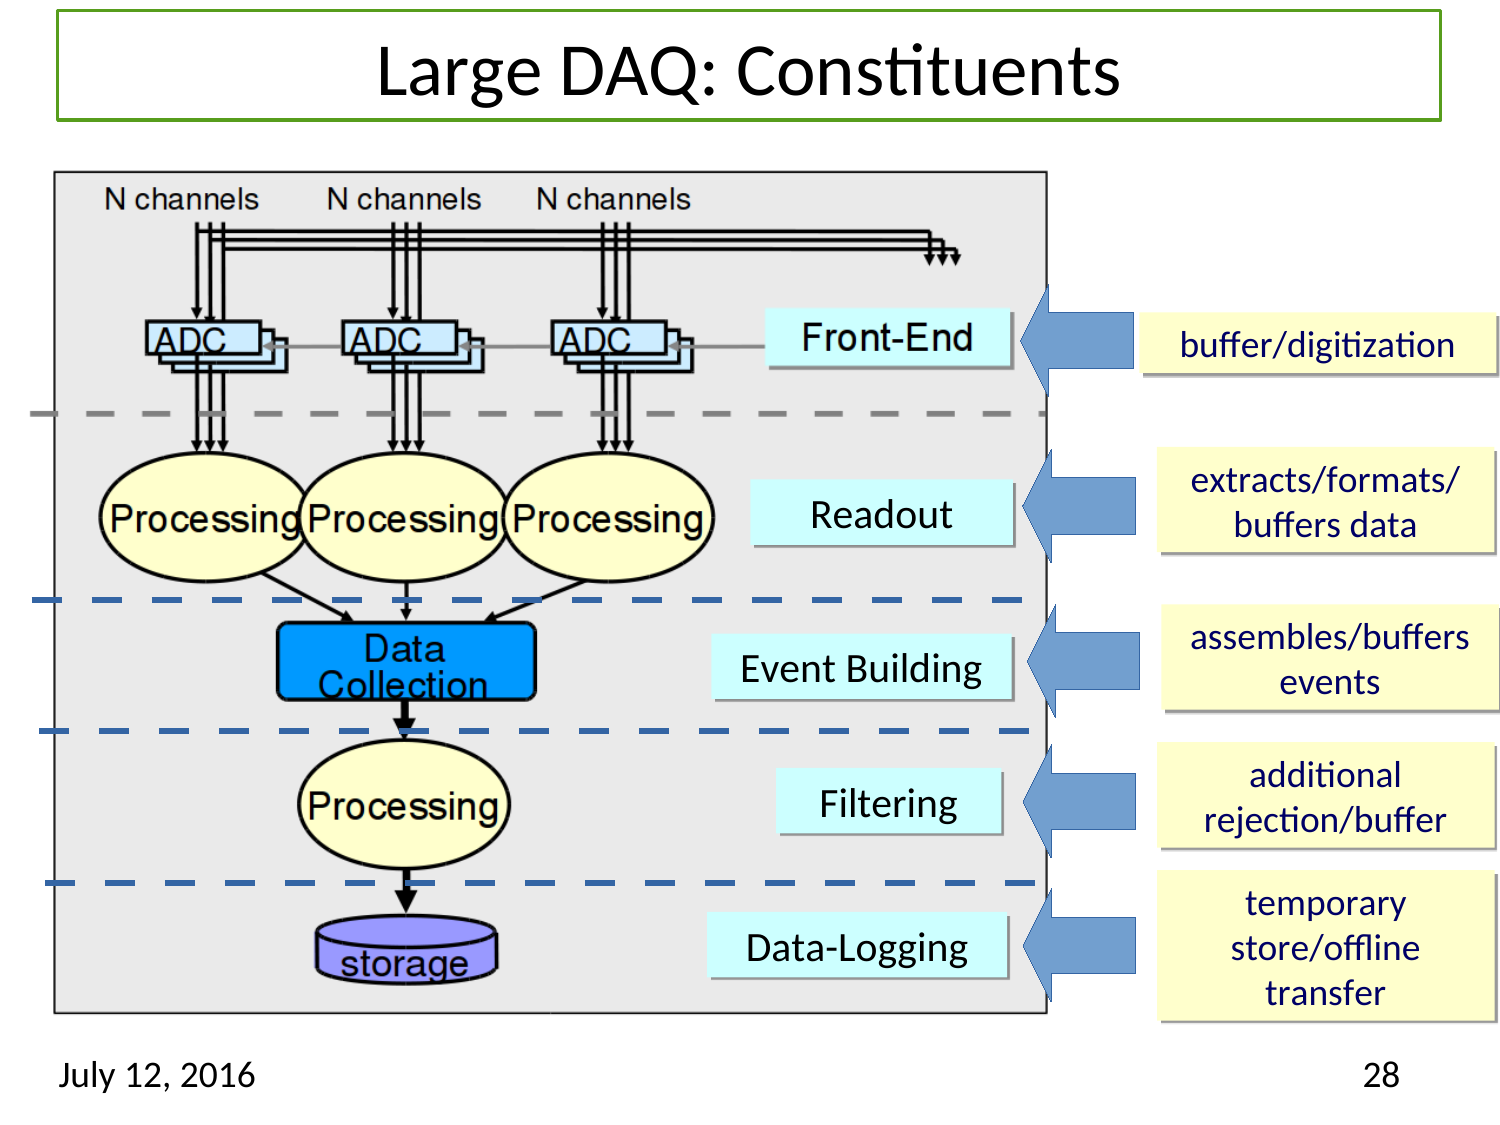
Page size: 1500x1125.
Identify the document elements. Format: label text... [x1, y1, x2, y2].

text_box extracts/formats/ buffers data [1156, 446, 1495, 553]
picture [10, 139, 1082, 1040]
text_box [1020, 284, 1134, 397]
text_box temporary store/offline transfer [1157, 870, 1495, 1021]
title Large DAQ: Constituents [57, 10, 1441, 121]
text_box [1027, 604, 1140, 718]
text_box Event Building [711, 633, 1012, 699]
text_box assembles/buffers events [1161, 604, 1499, 710]
text_box Data-Logging [707, 911, 1008, 978]
text_box additional rejection/buffer [1157, 742, 1495, 848]
text_box [1023, 888, 1136, 1002]
text_box [1023, 744, 1136, 858]
text_box [1022, 449, 1136, 563]
text_box Filtering [776, 767, 1002, 834]
text_box buffer/digitization [1139, 312, 1497, 373]
text_box Readout [750, 479, 1013, 545]
